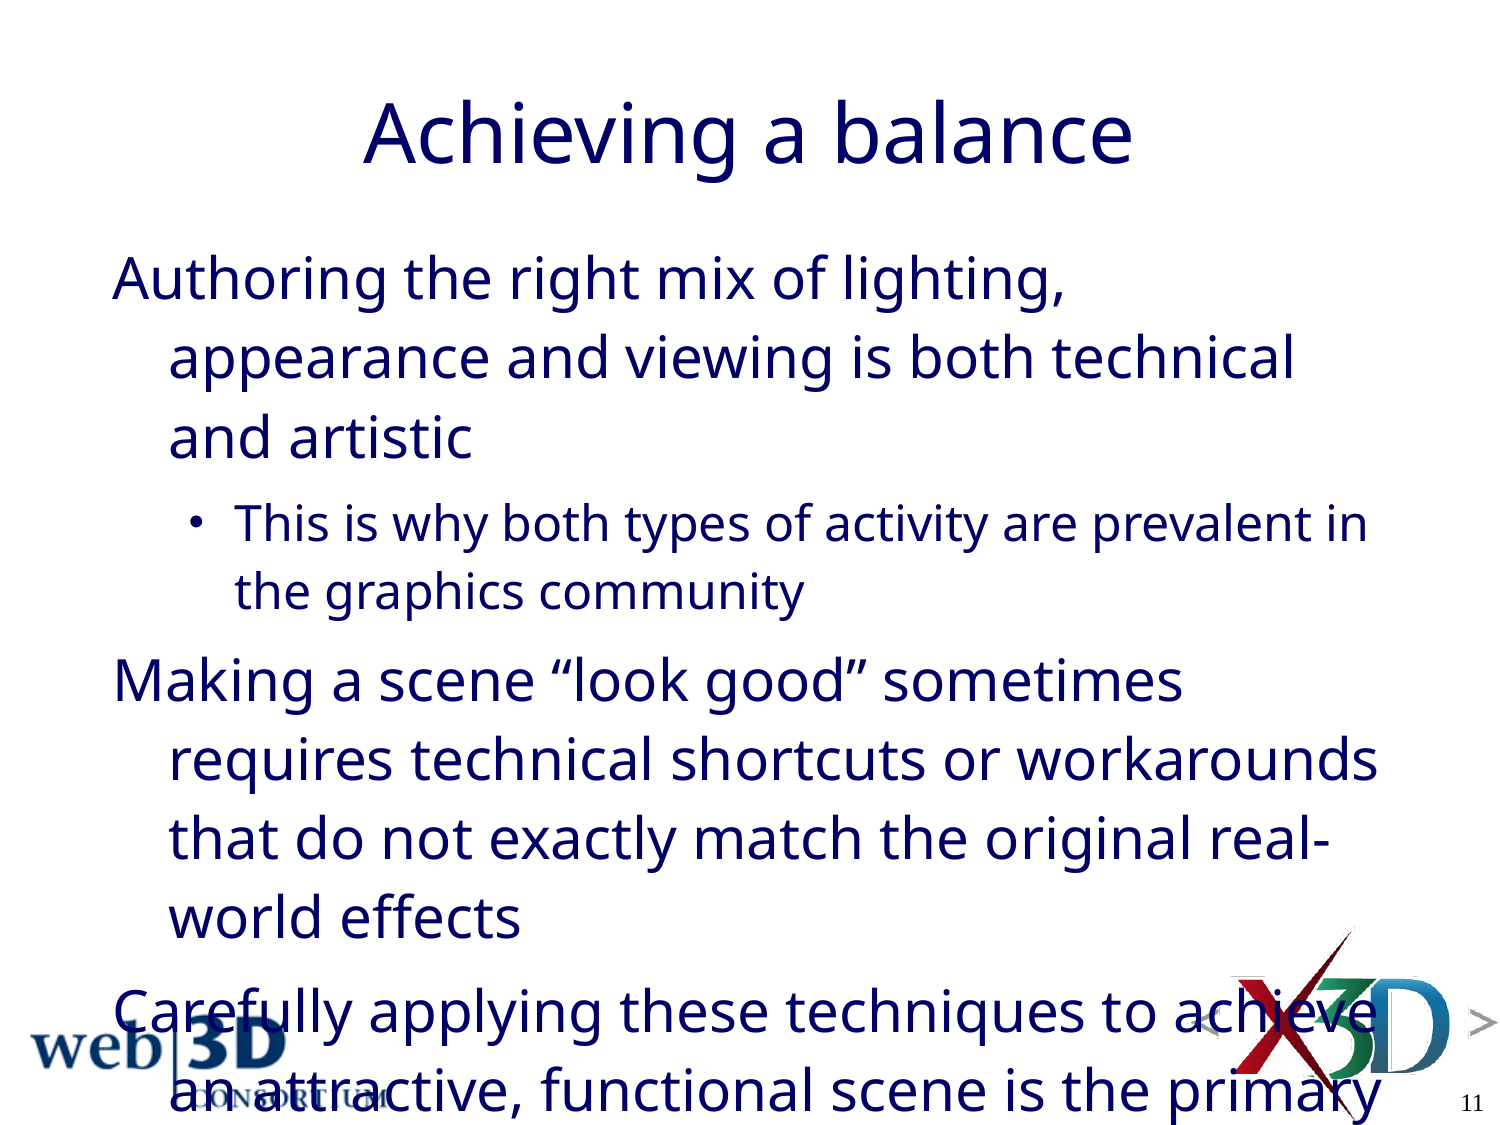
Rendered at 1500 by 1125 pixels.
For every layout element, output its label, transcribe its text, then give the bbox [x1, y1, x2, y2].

list Authoring the right mix of lighting, appearance and viewing is both technical and artistic This is why both types of activity are prevalent in the graphics community Making a scene “look good” sometimes requires technical shortcuts or workarounds that do not exactly match the original real-world effects Carefully applying these techniques to achieve an attractive, functional scene is the primary challenge facing all 3D graphics authors [112, 237, 1388, 986]
title Achieving a balance [112, 44, 1388, 218]
picture [1187, 1004, 1196, 1014]
picture [1187, 926, 1500, 1125]
picture [1187, 1084, 1193, 1107]
picture [12, 998, 413, 1118]
picture [1187, 1017, 1196, 1028]
